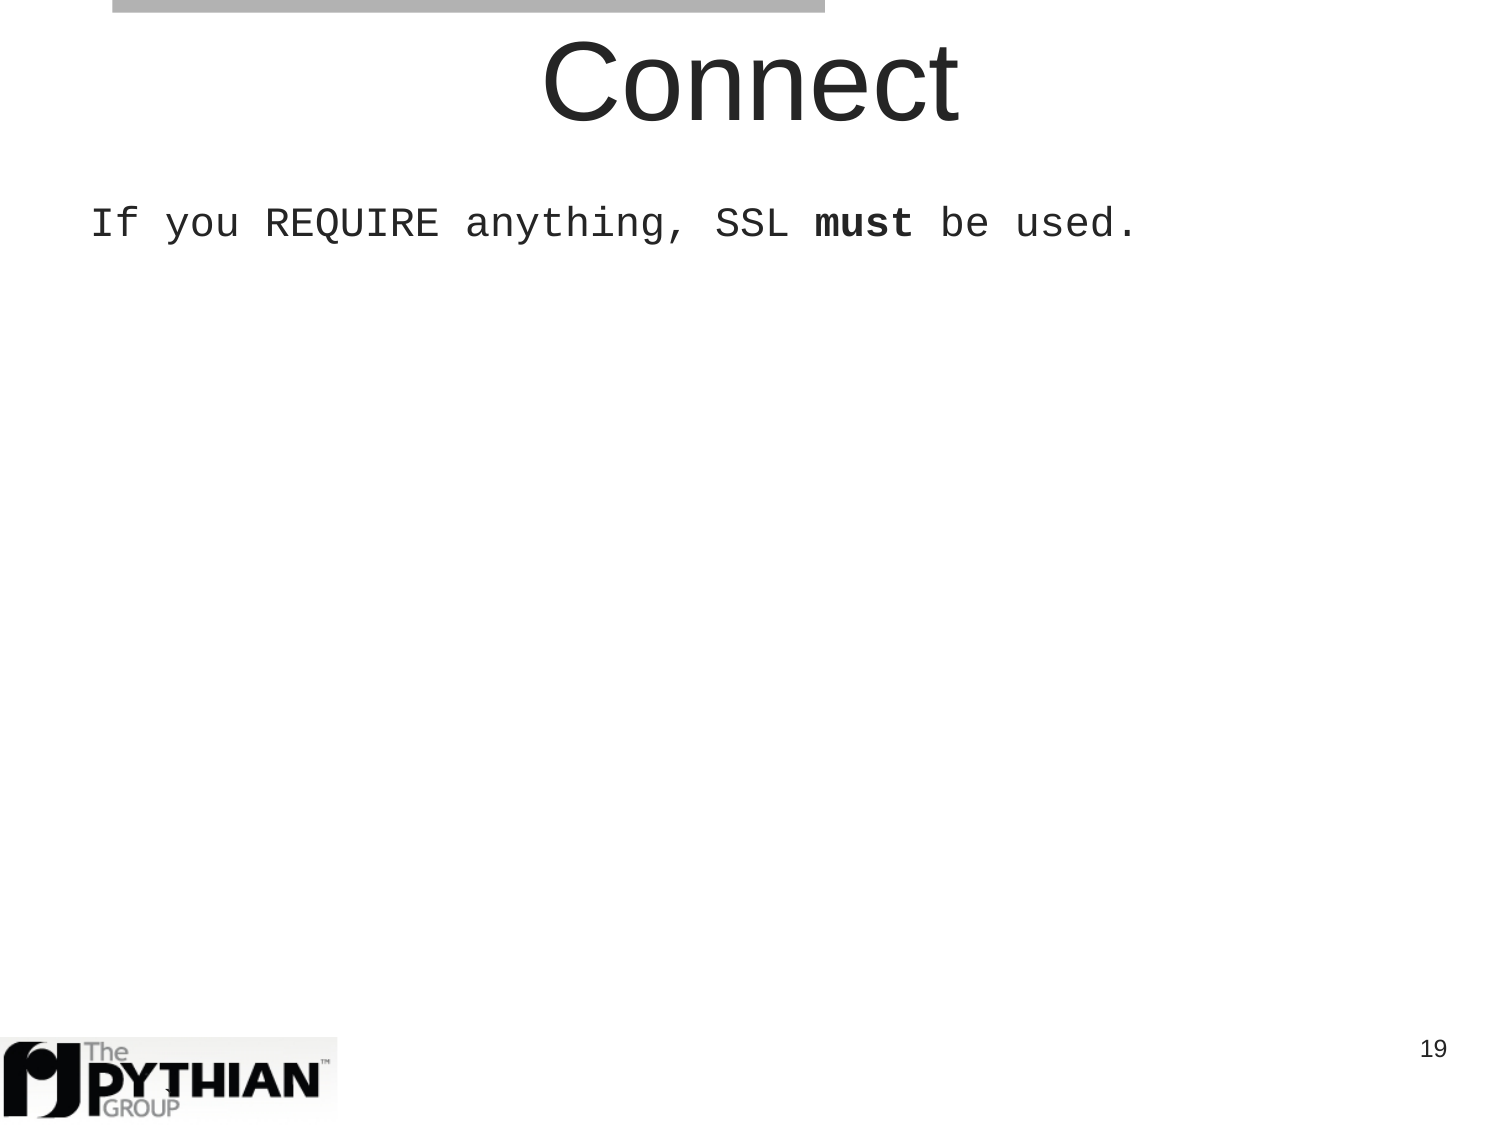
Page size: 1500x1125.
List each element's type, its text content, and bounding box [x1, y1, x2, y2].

text_box If you REQUIRE anything, SSL must be used. [75, 187, 1500, 1013]
text_box Connect [0, 0, 1500, 151]
picture [0, 1037, 338, 1125]
text_box <number> [1112, 1024, 1463, 1103]
